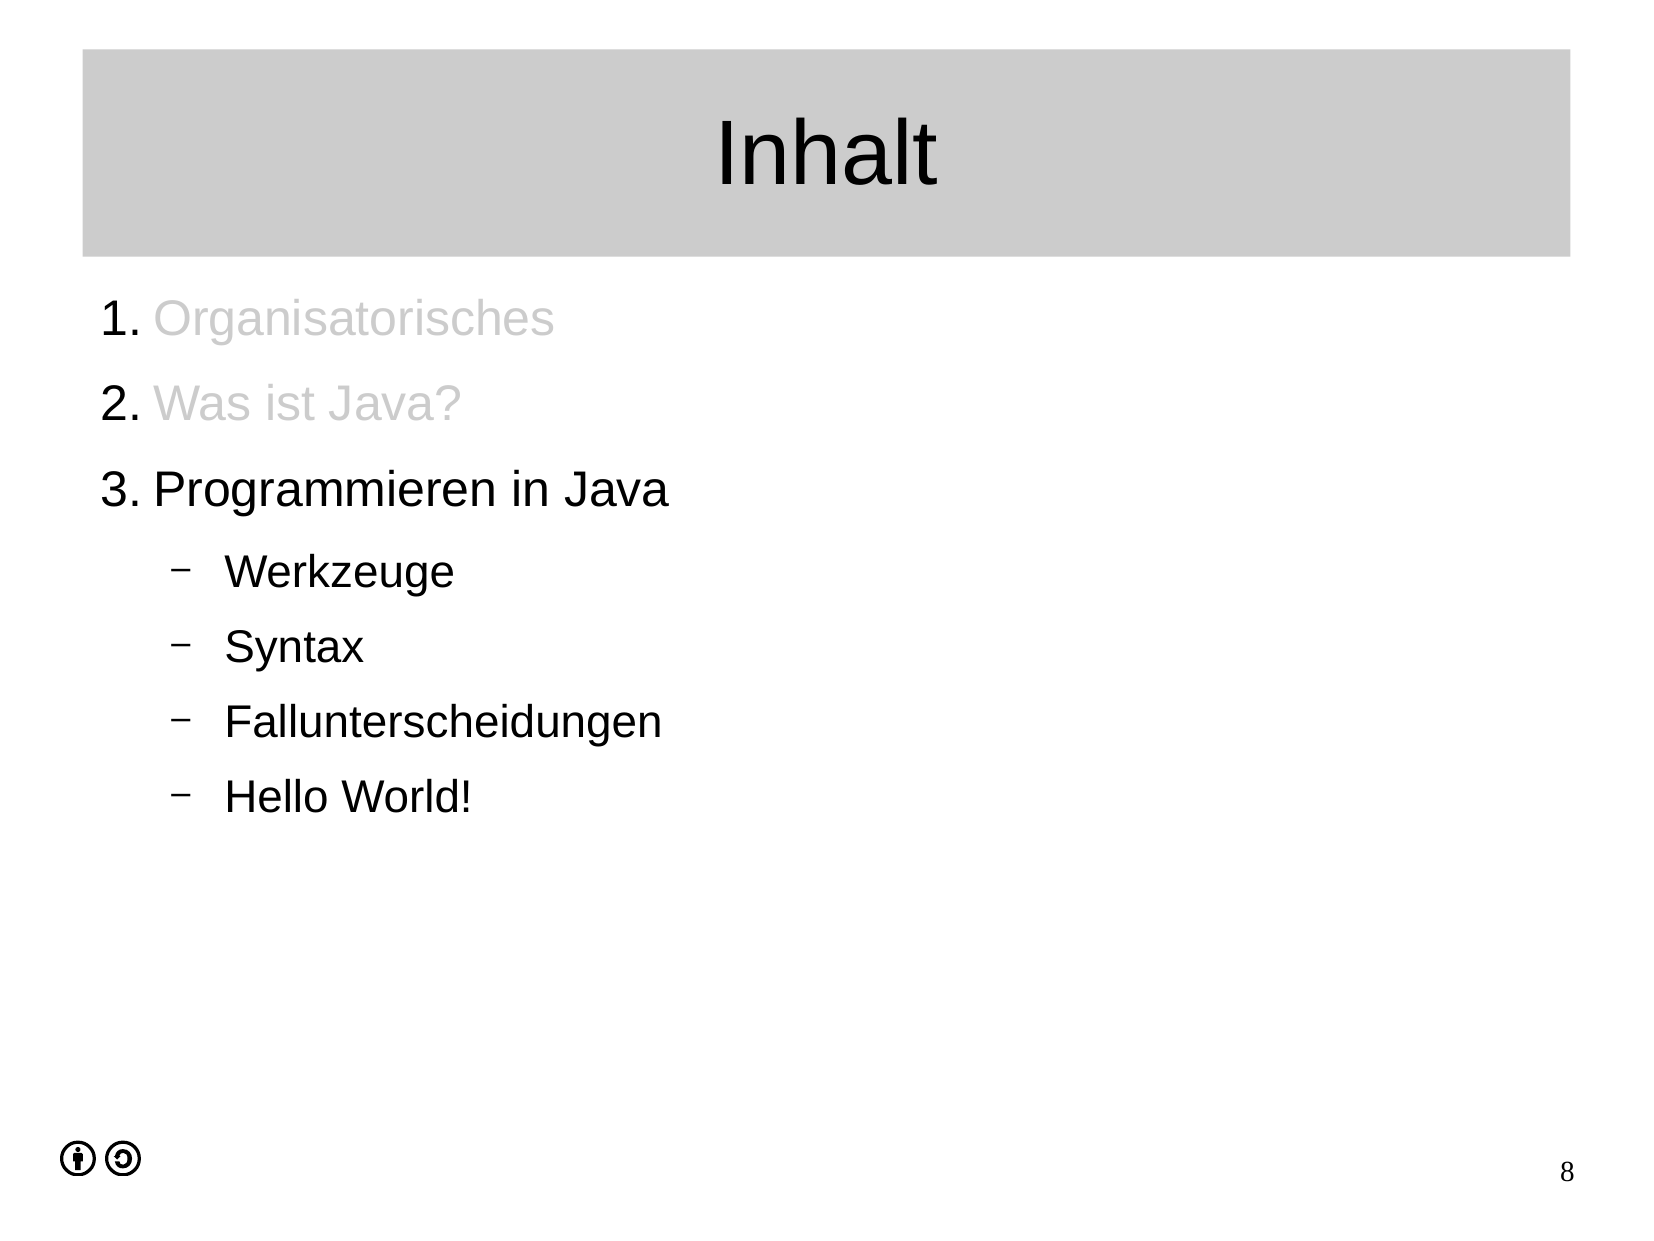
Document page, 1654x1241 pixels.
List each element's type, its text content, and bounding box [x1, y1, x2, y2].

title Inhalt [82, 49, 1571, 257]
list Organisatorisches Was ist Java? Programmieren in Java Werkzeuge Syntax Fallunterscheidungen Hello World! [82, 290, 1538, 1010]
